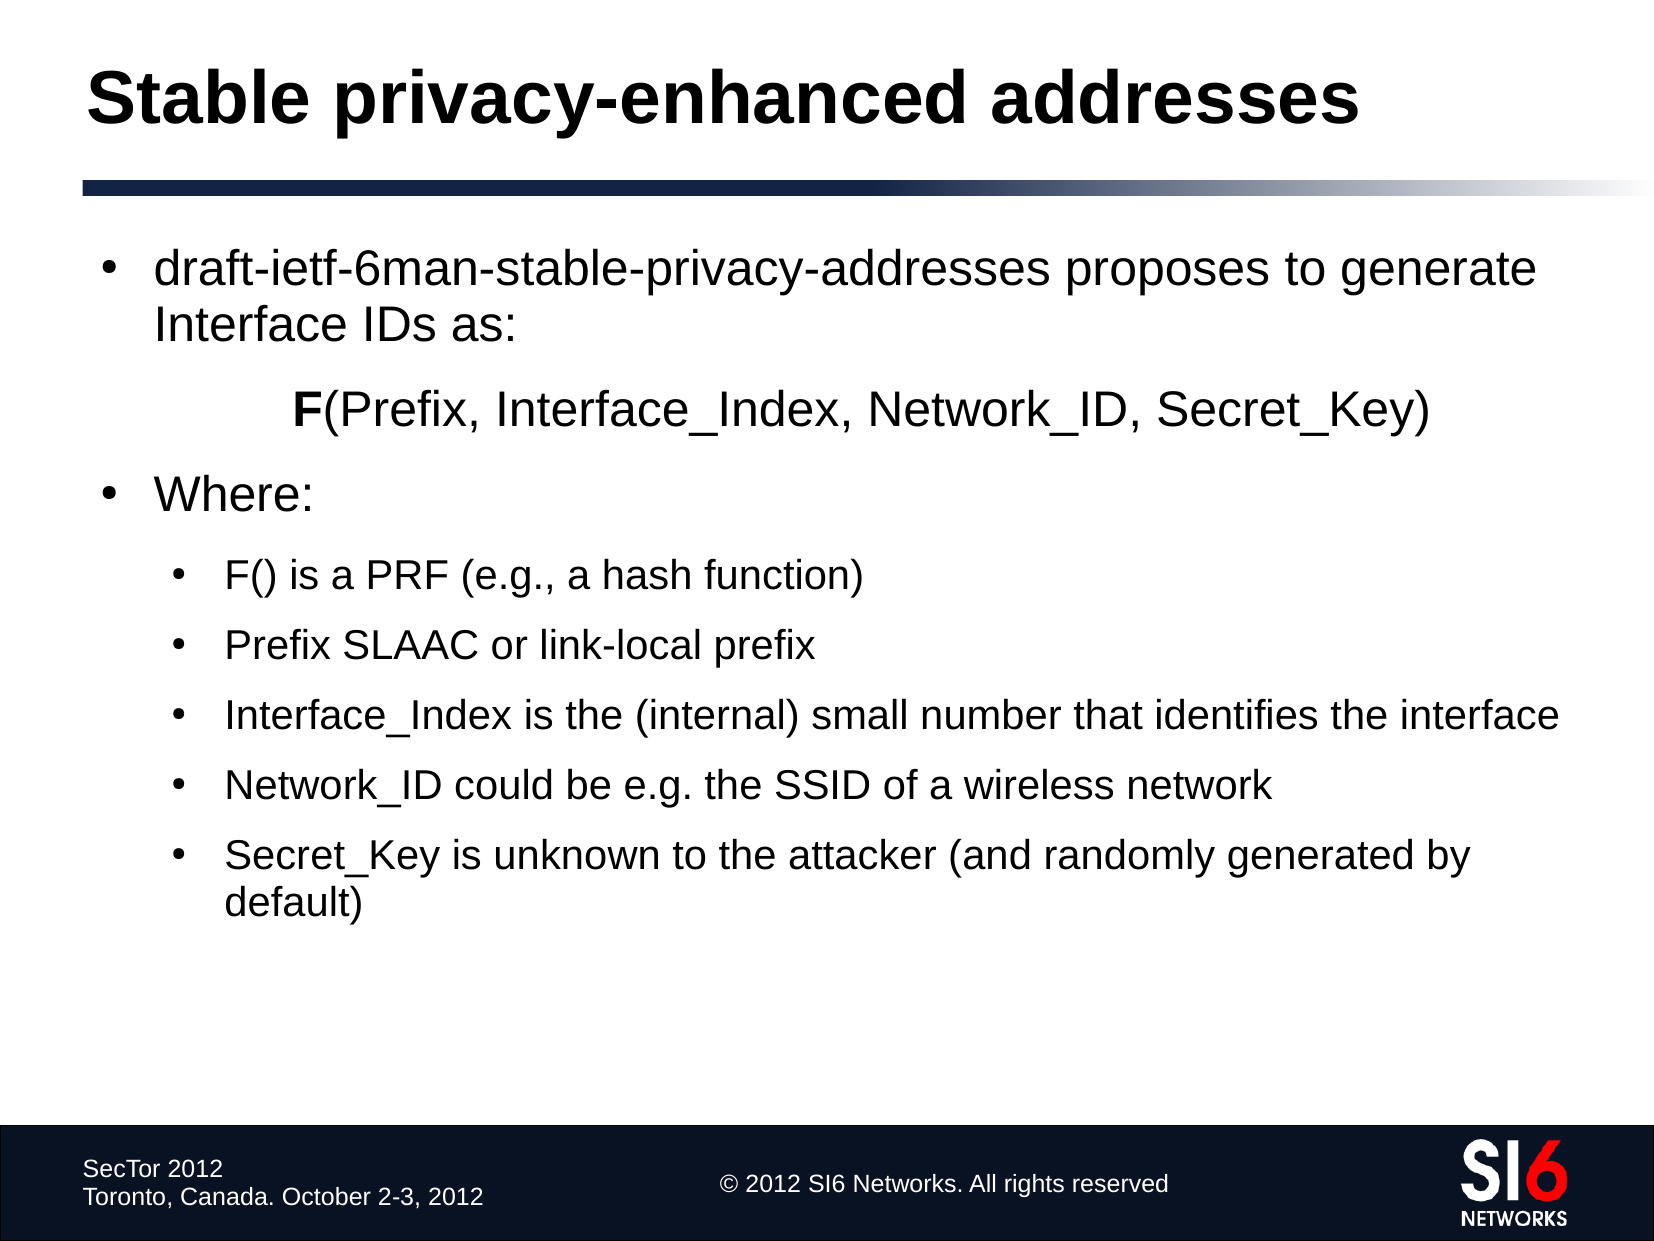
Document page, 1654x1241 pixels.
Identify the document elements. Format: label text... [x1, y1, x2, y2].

picture [1461, 1139, 1567, 1226]
list draft-ietf-6man-stable-privacy-addresses proposes to generate Interface IDs as: F(Prefix, Interface_Index, Network_ID, Secret_Key) Where: F() is a PRF (e.g., a hash function) Prefix SLAAC or link-local prefix Interface_Index is the (internal) small number that identifies the interface Network_ID could be e.g. the SSID of a wireless network Secret_Key is unknown to the attacker (and randomly generated by default) [82, 240, 1571, 1059]
title Stable privacy-enhanced addresses [86, 30, 1576, 166]
